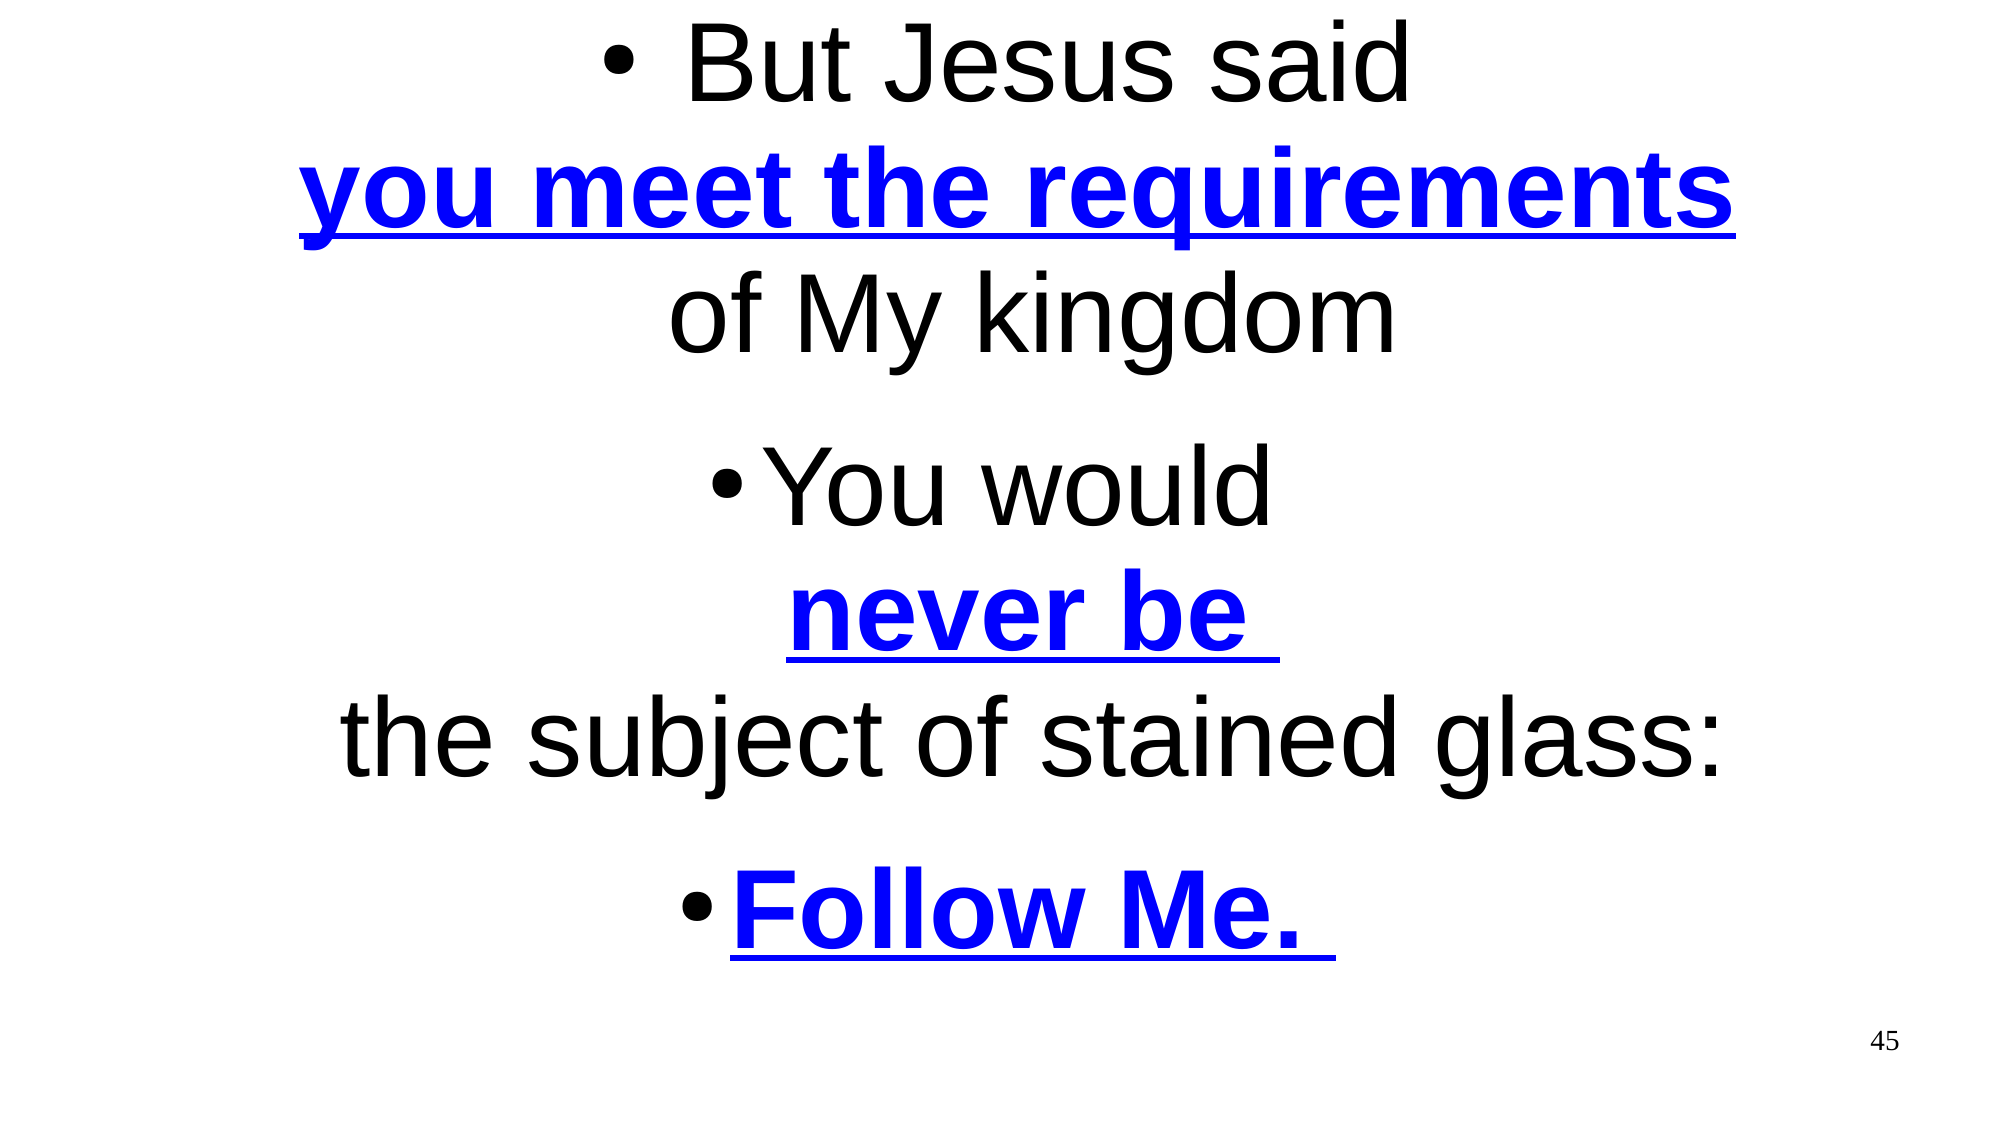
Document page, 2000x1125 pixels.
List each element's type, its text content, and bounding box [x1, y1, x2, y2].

list But Jesus said you meet the requirements of My kingdom You would never be the subject of stained glass: Follow Me. [0, 0, 1996, 1123]
